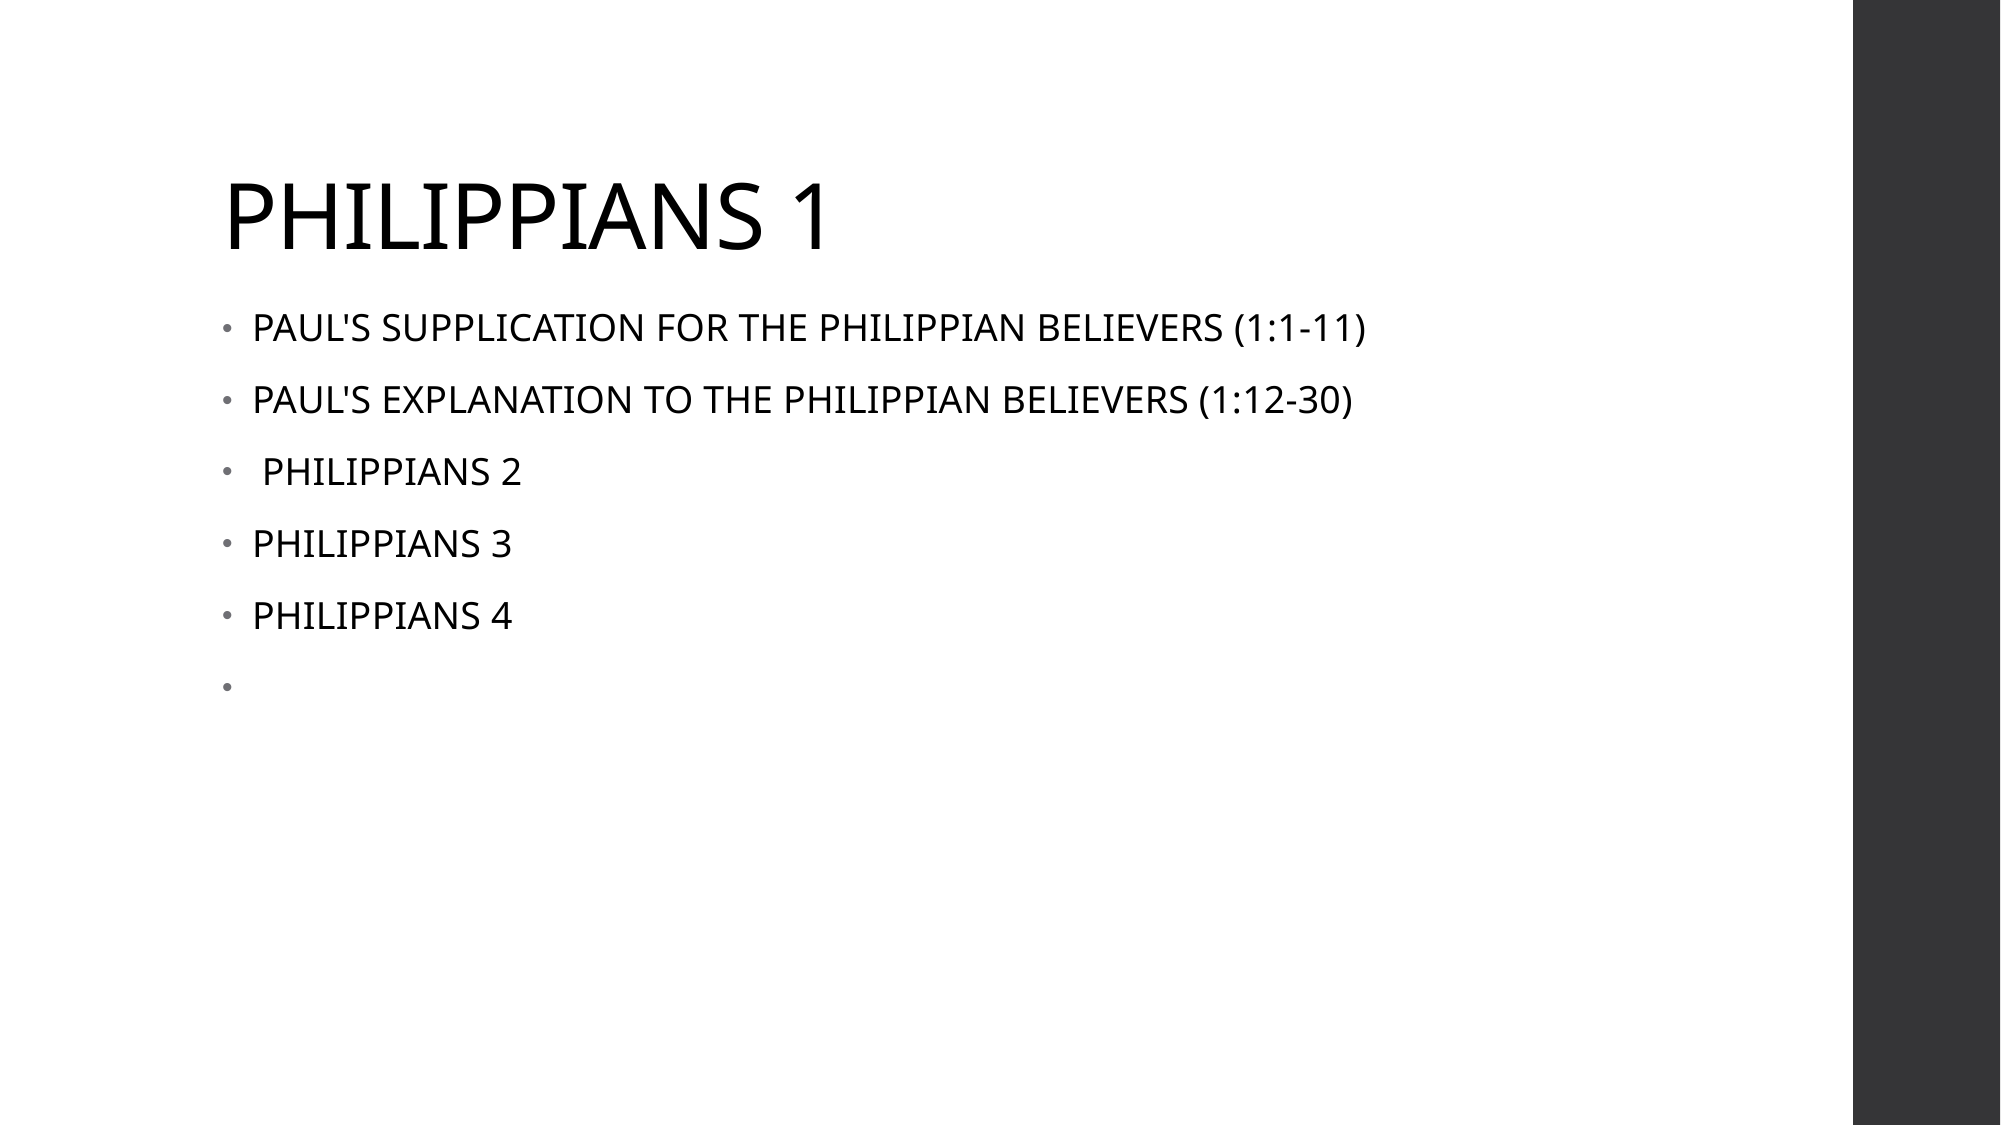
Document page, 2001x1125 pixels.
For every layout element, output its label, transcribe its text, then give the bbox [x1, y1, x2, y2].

title PHILIPPIANS 1 [206, 60, 1797, 278]
list PAUL'S SUPPLICATION FOR THE PHILIPPIAN BELIEVERS (1:1-11) PAUL'S EXPLANATION TO THE PHILIPPIAN BELIEVERS (1:12-30) PHILIPPIANS 2 PHILIPPIANS 3 PHILIPPIANS 4 [206, 299, 1617, 1014]
